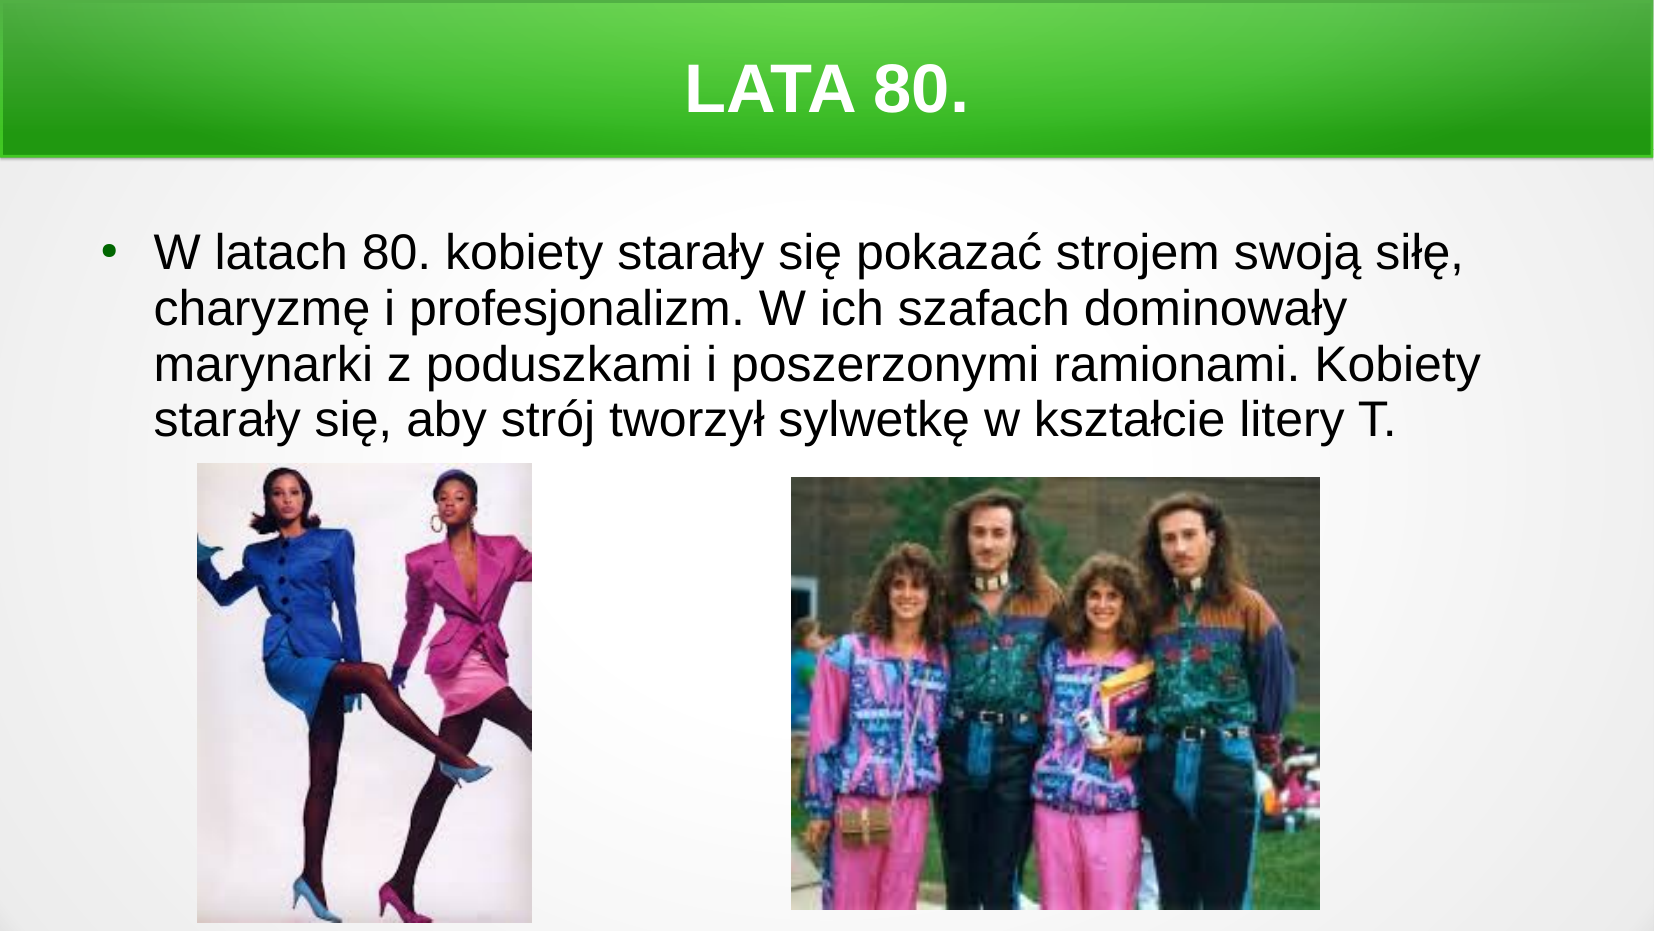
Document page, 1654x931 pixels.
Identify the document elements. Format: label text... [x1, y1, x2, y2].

picture [791, 477, 1320, 910]
title LATA 80. [82, 35, 1571, 142]
picture [197, 463, 532, 923]
list W latach 80. kobiety starały się pokazać strojem swoją siłę, charyzmę i profesjonalizm. W ich szafach dominowały marynarki z poduszkami i poszerzonymi ramionami. Kobiety starały się, aby strój tworzył sylwetkę w kształcie litery T. [82, 224, 1571, 764]
